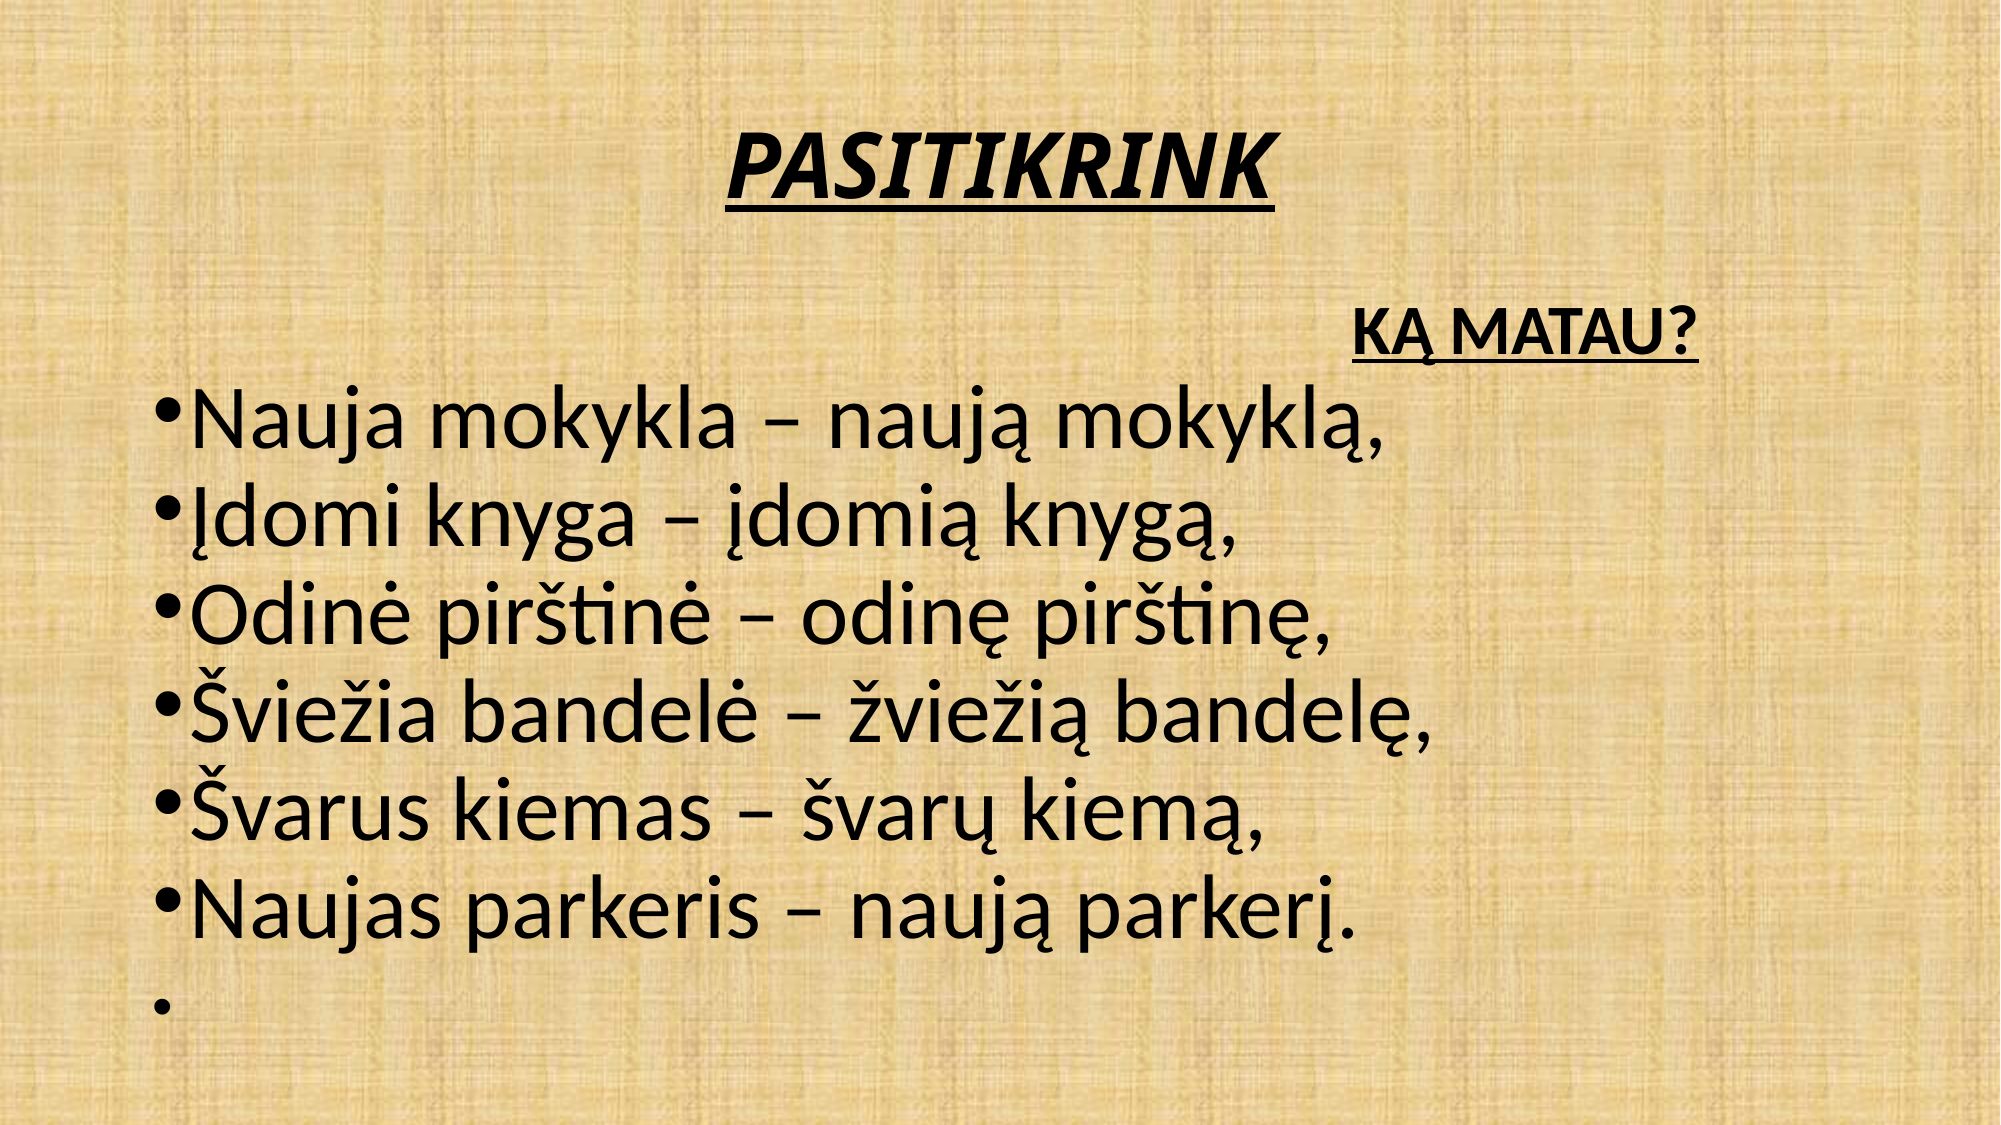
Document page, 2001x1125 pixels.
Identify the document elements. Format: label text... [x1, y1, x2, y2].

title PASITIKRINK [137, 59, 1863, 278]
list KĄ MATAU? Nauja mokykla – naują mokyklą, Įdomi knyga – įdomią knygą, Odinė pirštinė – odinę pirštinę, Šviežia bandelė – žviežią bandelę, Švarus kiemas – švarų kiemą, Naujas parkeris – naują parkerį. [137, 299, 1863, 1014]
